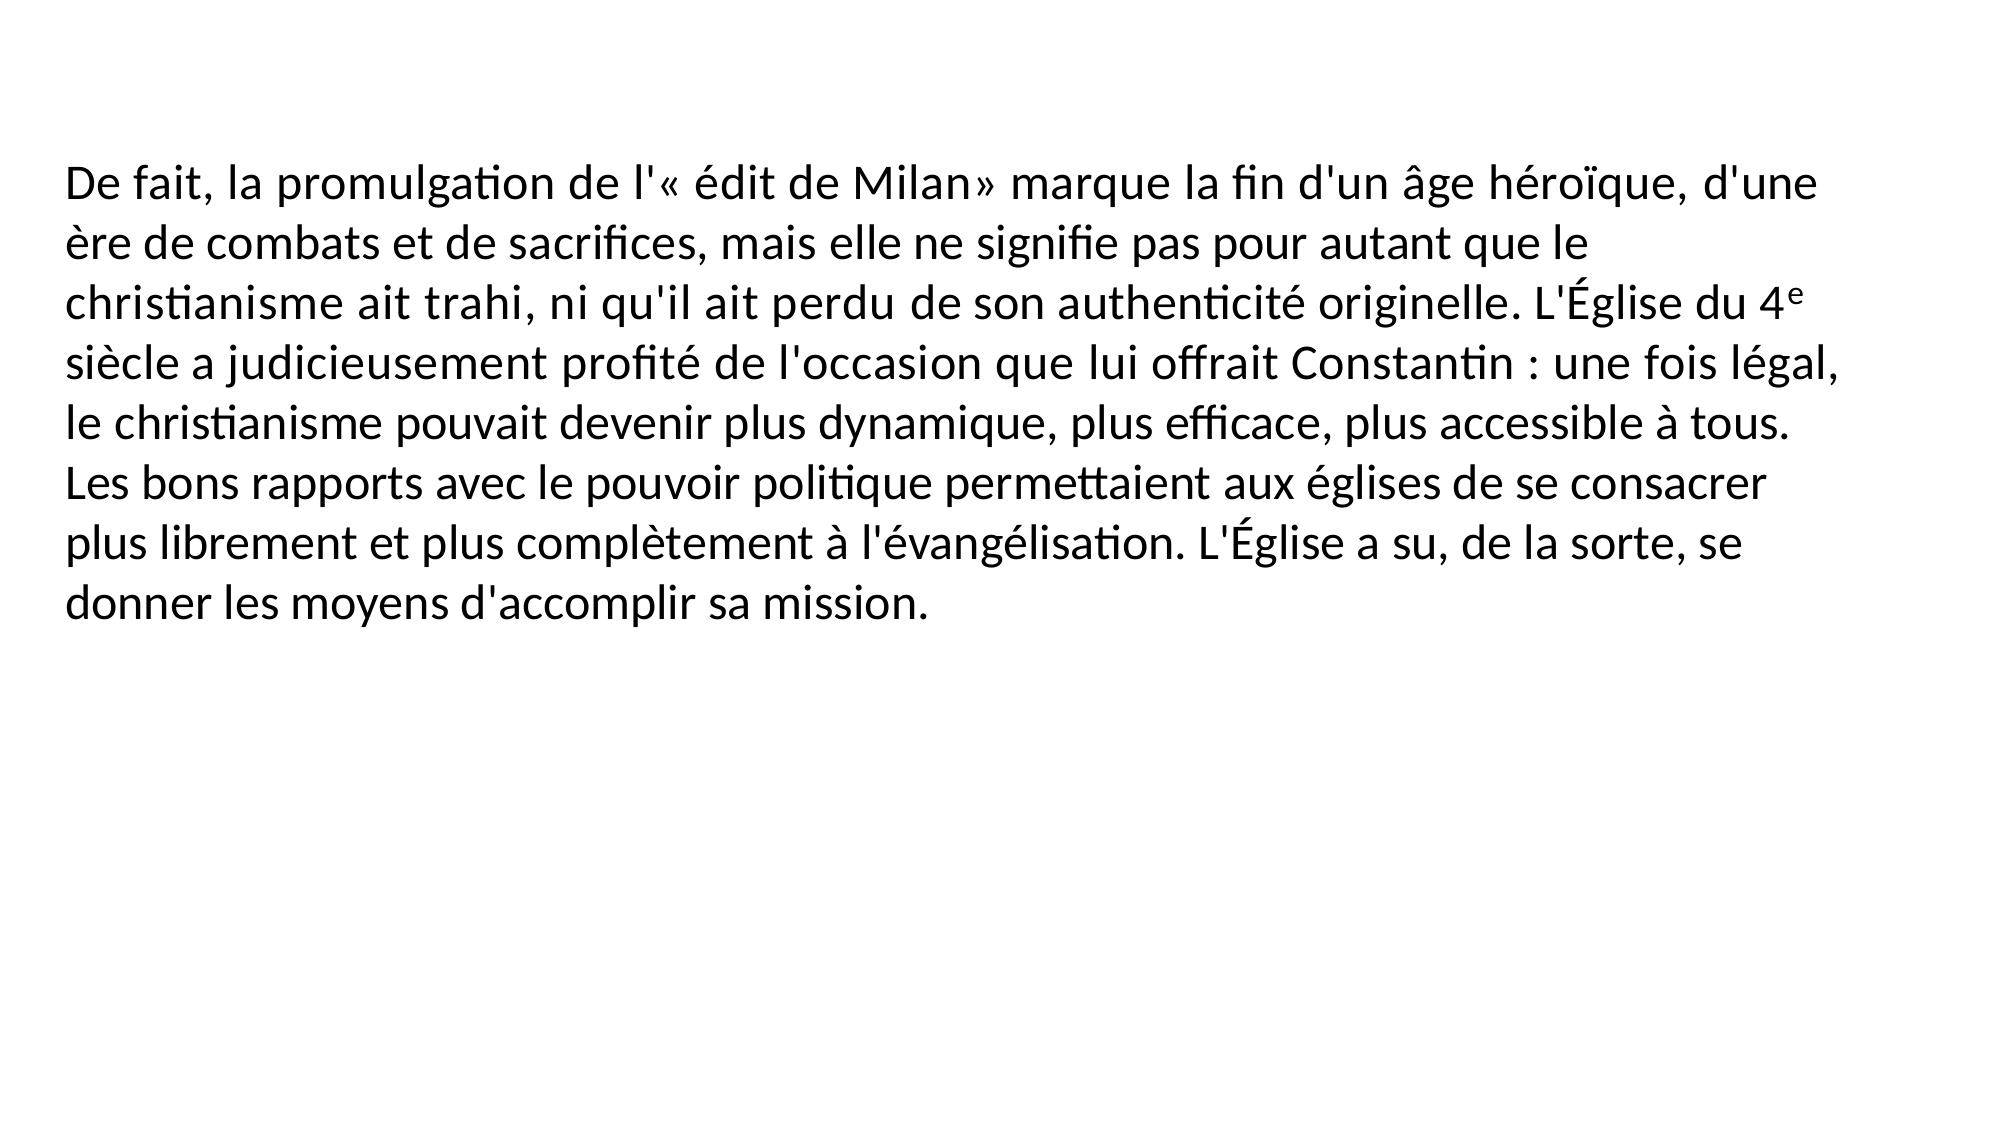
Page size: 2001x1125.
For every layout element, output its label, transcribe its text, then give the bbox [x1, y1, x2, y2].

text_box De fait, la promulgation de l'« édit de Milan» marque la fin d'un âge héroïque, d'une ère de combats et de sacrifices, mais elle ne signifie pas pour autant que le christianisme ait trahi, ni qu'il ait perdu de son authenticité originelle. L'Église du 4e siècle a judicieusement profité de l'occasion que lui offrait Constantin : une fois légal, le christianisme pouvait devenir plus dynamique, plus efficace, plus accessible à tous. Les bons rapports avec le pouvoir politique permettaient aux églises de se consacrer plus librement et plus complètement à l'évangélisation. L'Église a su, de la sorte, se donner les moyens d'accomplir sa mission. [50, 142, 1867, 642]
